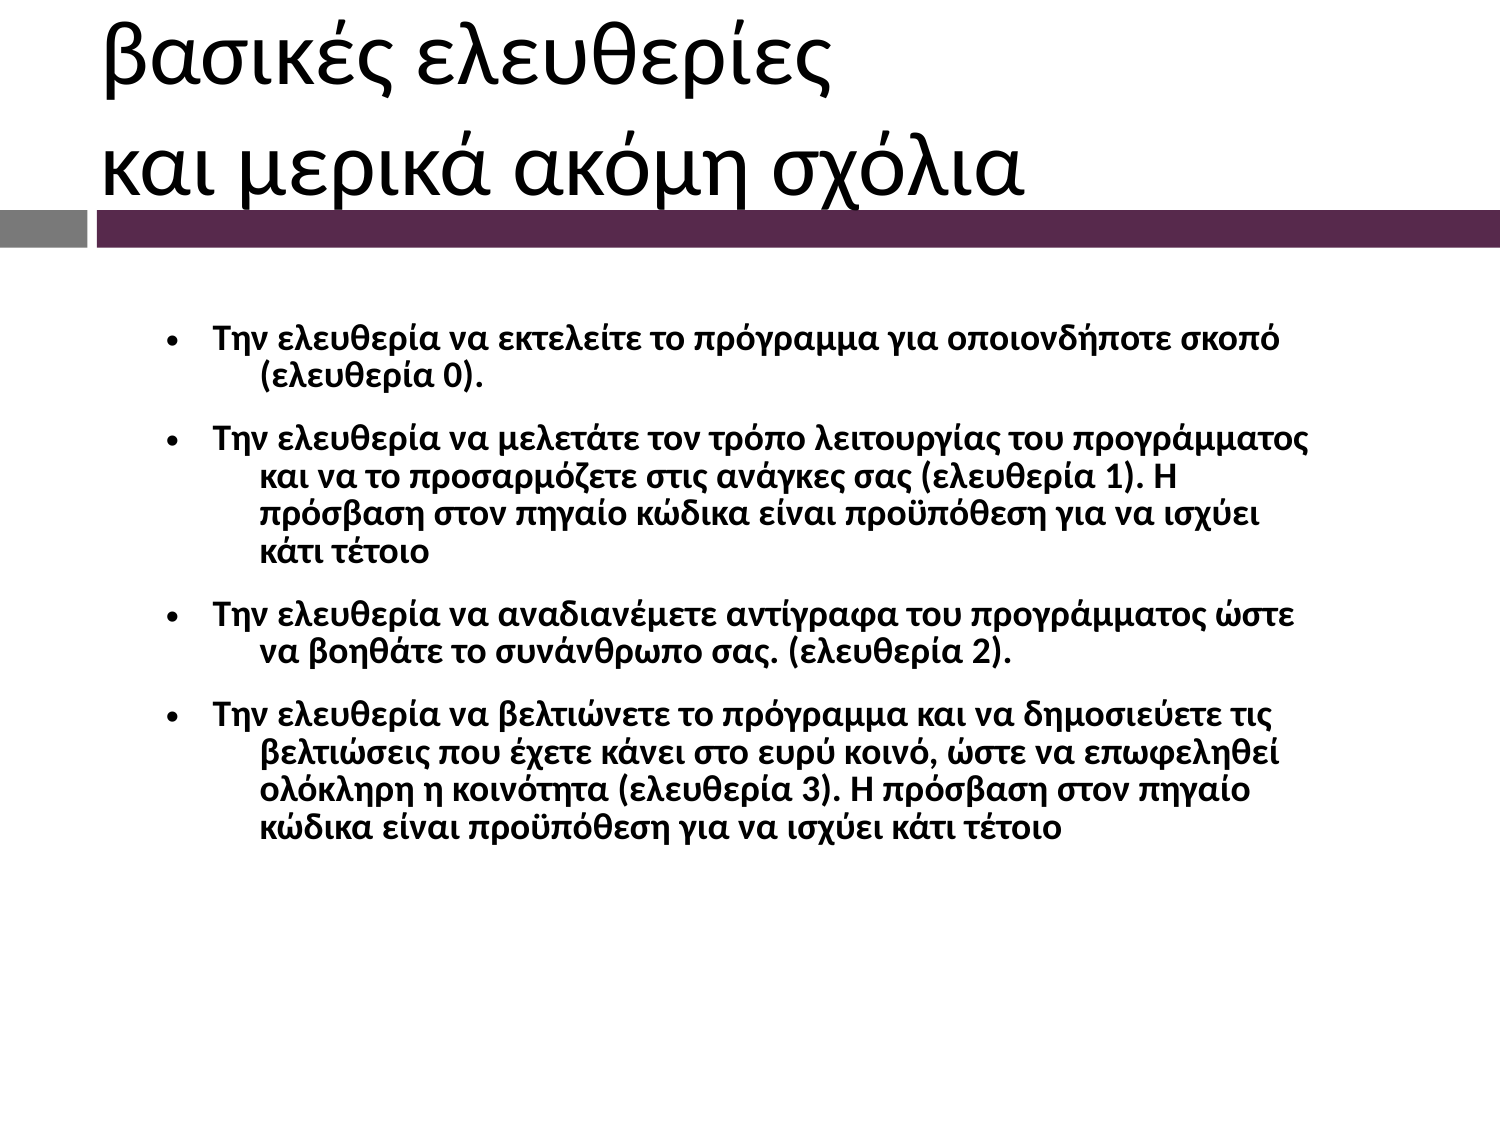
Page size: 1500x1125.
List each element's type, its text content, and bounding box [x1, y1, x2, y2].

title βασικές ελευθερίες και μερικά ακόμη σχόλια [100, 0, 1438, 208]
text_box Την ελευθερία να εκτελείτε το πρόγραμμα για οποιονδήποτε σκοπό (ελευθερία 0). Την ελευθερία να μελετάτε τον τρόπο λειτουργίας του προγράμματος και να το προσαρμόζετε στις ανάγκες σας (ελευθερία 1). Η πρόσβαση στον πηγαίο κώδικα είναι προϋπόθεση για να ισχύει κάτι τέτοιο Την ελευθερία να αναδιανέμετε αντίγραφα του προγράμματος ώστε να βοηθάτε το συνάνθρωπο σας. (ελευθερία 2). Την ελευθερία να βελτιώνετε το πρόγραμμα και να δημοσιεύετε τις βελτιώσεις που έχετε κάνει στο ευρύ κοινό, ώστε να επωφεληθεί ολόκληρη η κοινότητα (ελευθερία 3). Η πρόσβαση στον πηγαίο κώδικα είναι προϋπόθεση για να ισχύει κάτι τέτοιο [151, 314, 1334, 1036]
